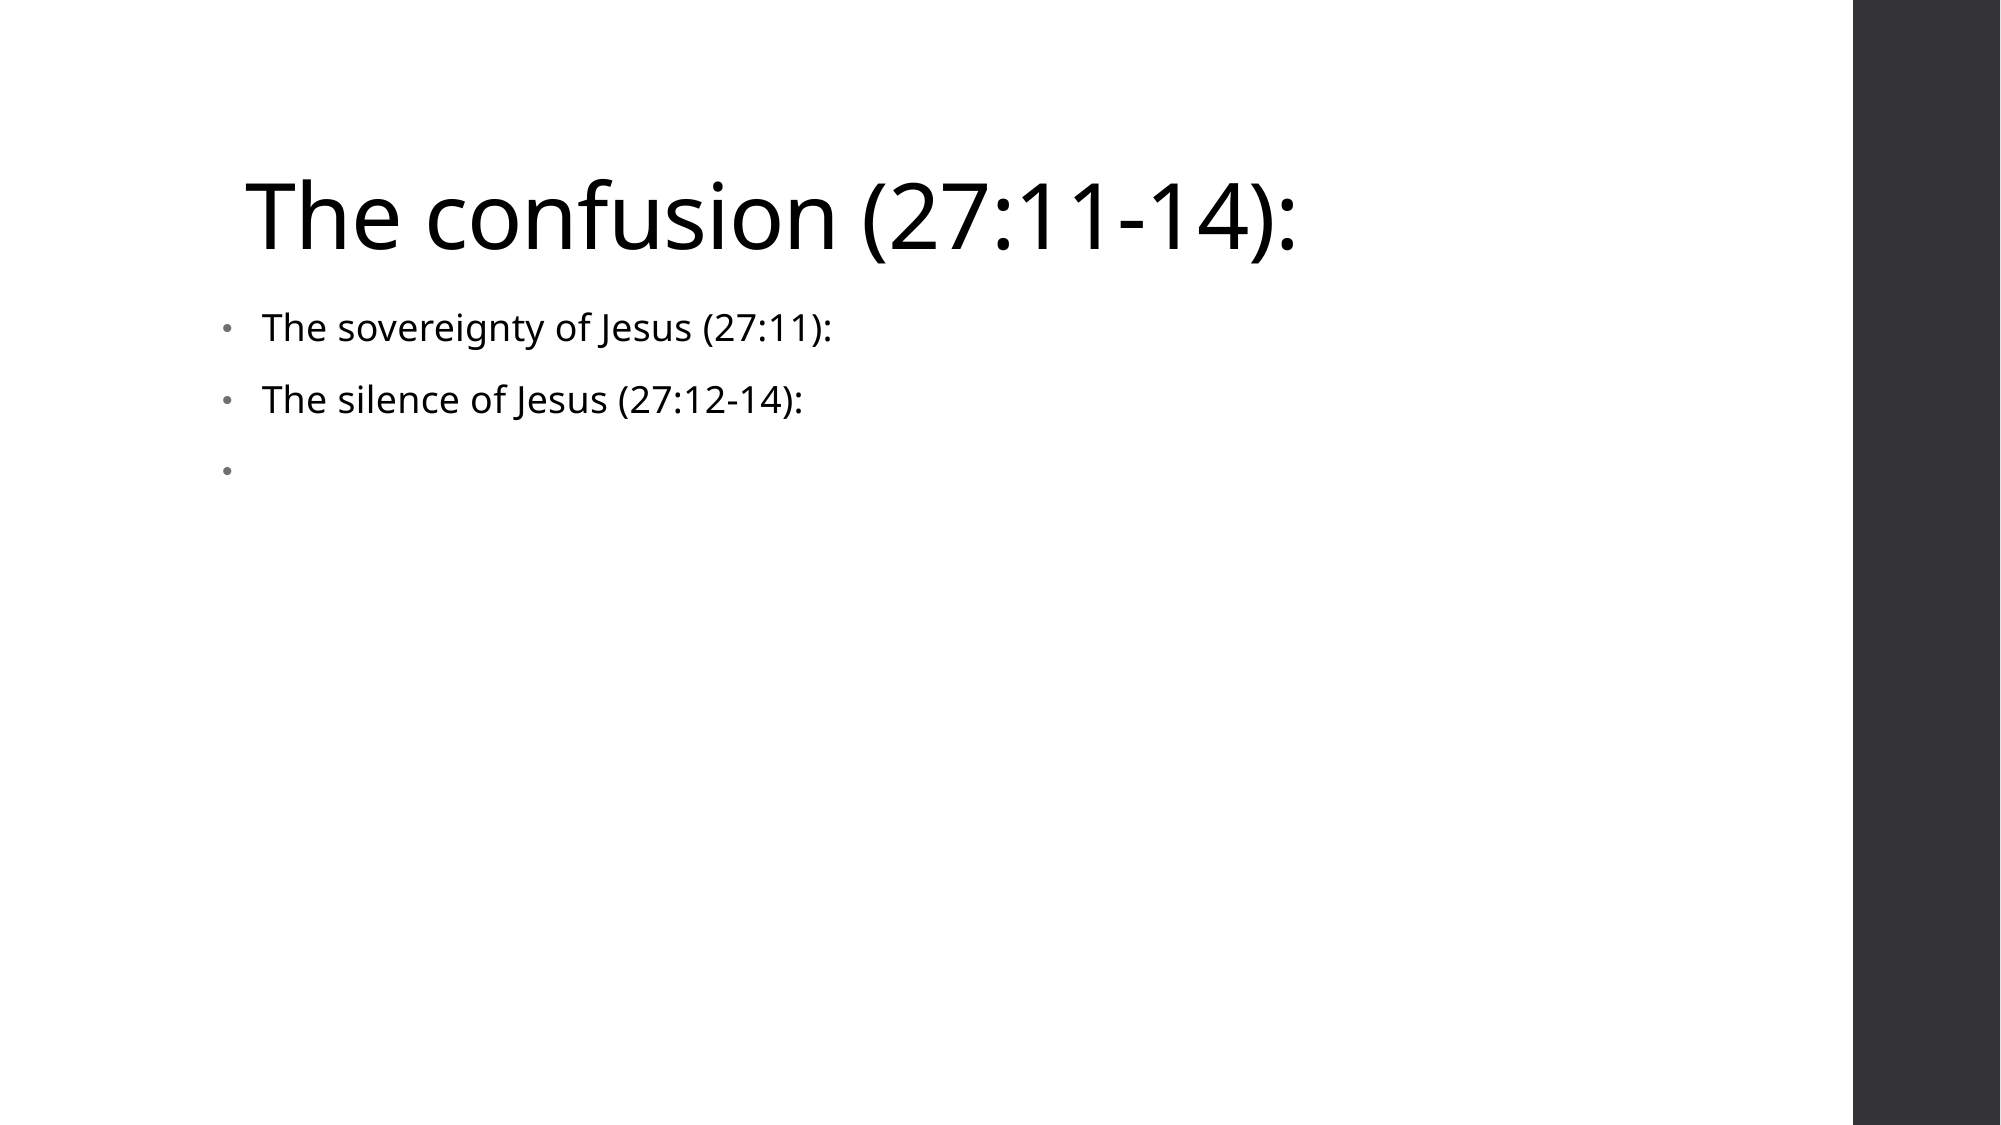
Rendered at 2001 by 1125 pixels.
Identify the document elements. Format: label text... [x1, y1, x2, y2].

title The confusion (27:11-14): [206, 60, 1797, 278]
list The sovereignty of Jesus (27:11): The silence of Jesus (27:12-14): [206, 299, 1617, 1014]
